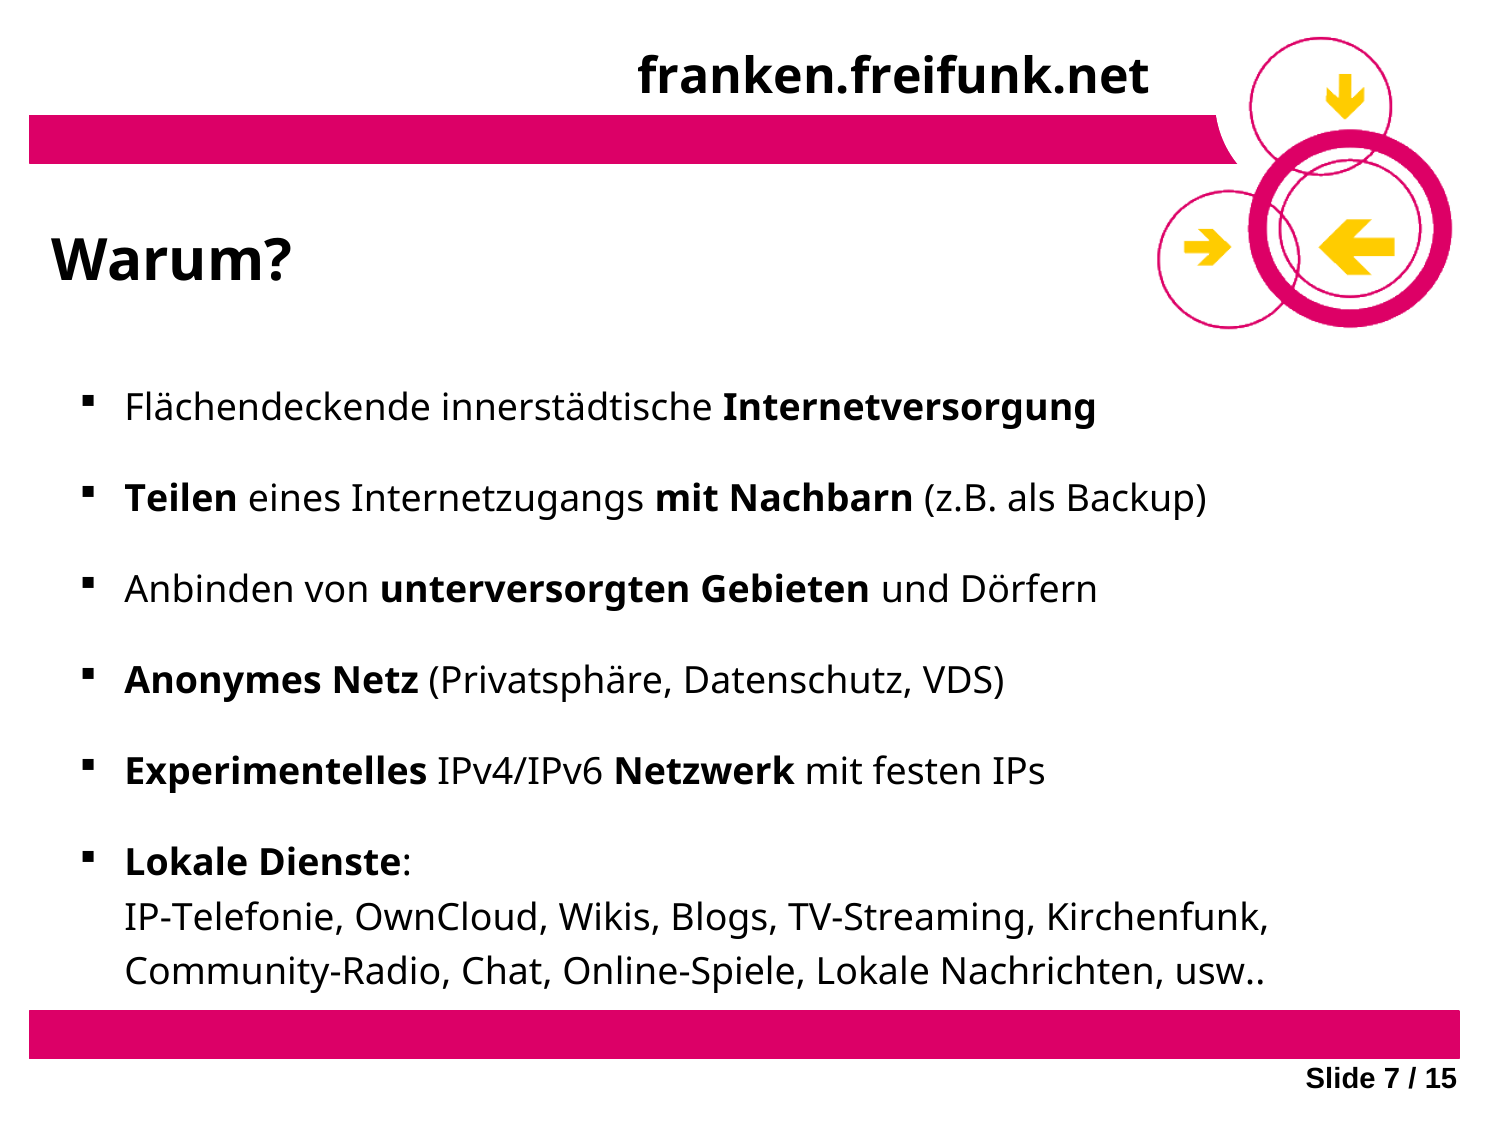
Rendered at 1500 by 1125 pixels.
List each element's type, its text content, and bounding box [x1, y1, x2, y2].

text_box Flächendeckende innerstädtische Internetversorgung Teilen eines Internetzugangs mit Nachbarn (z.B. als Backup) Anbinden von unterversorgten Gebieten und Dörfern Anonymes Netz (Privatsphäre, Datenschutz, VDS) Experimentelles IPv4/IPv6 Netzwerk mit festen IPs Lokale Dienste: IP-Telefonie, OwnCloud, Wikis, Blogs, TV-Streaming, Kirchenfunk, Community-Radio, Chat, Online-Spiele, Lokale Nachrichten, usw.. [50, 377, 1406, 1016]
text_box Warum? [51, 212, 1123, 292]
picture [1150, 32, 1461, 332]
